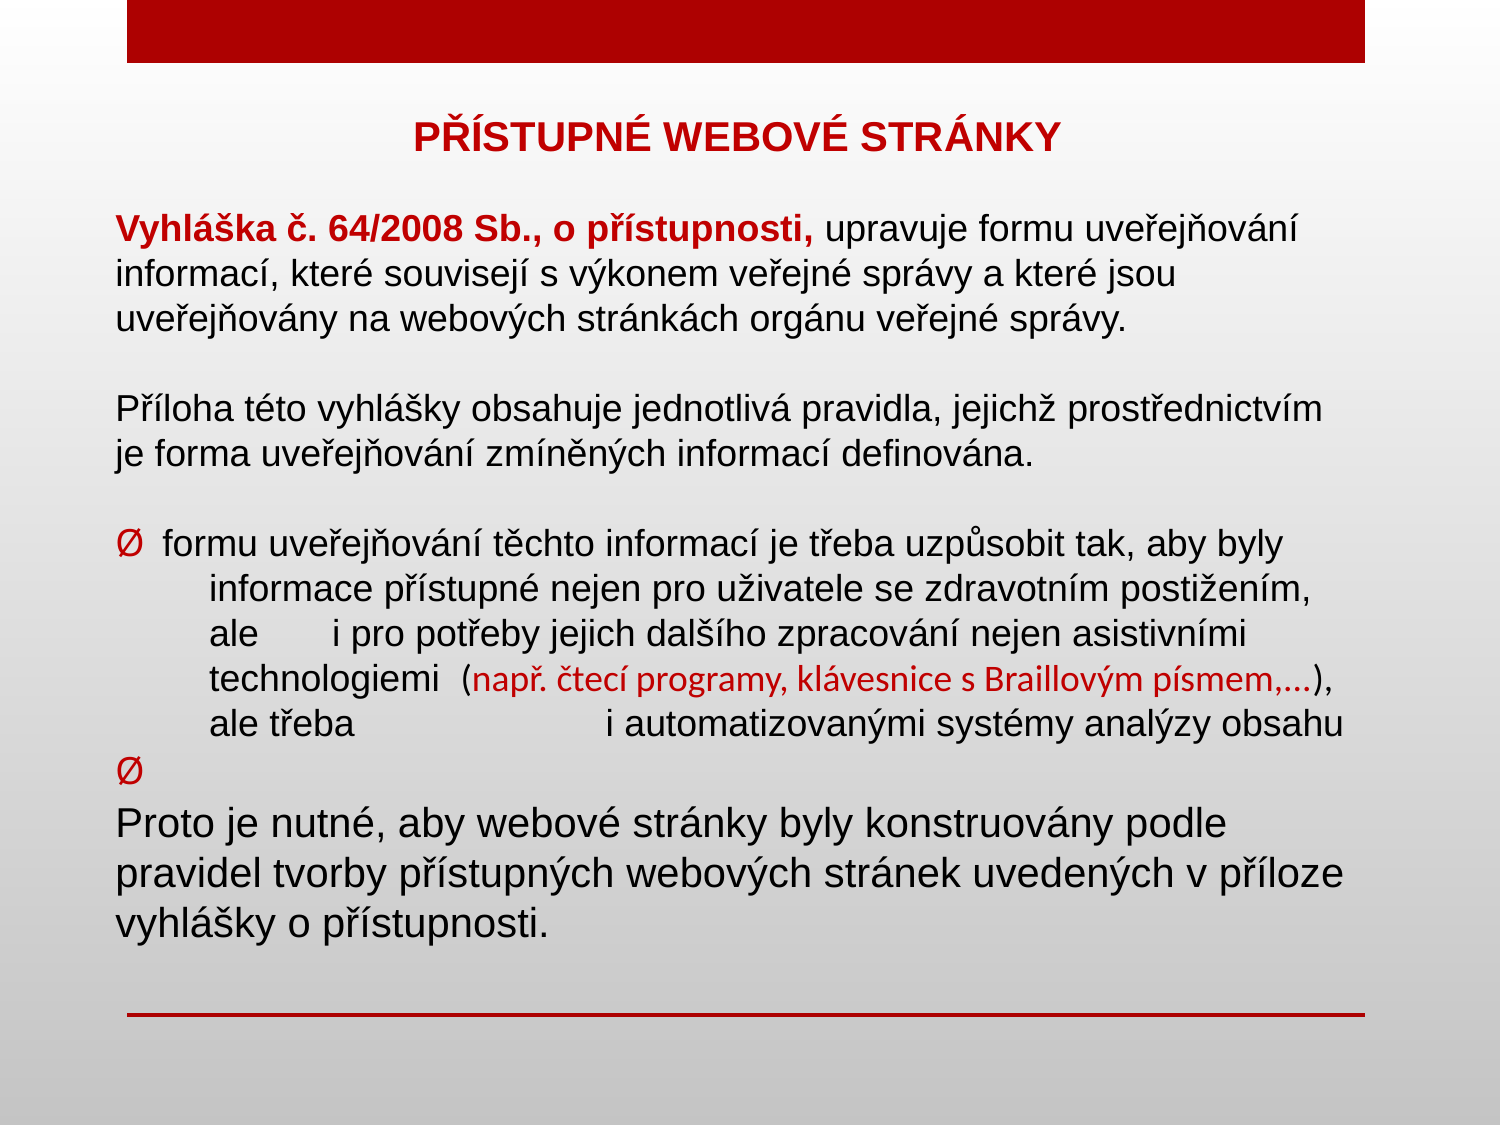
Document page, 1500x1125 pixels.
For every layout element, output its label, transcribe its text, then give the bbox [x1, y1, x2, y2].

text_box PŘÍSTUPNÉ WEBOVÉ STRÁNKY Vyhláška č. 64/2008 Sb., o přístupnosti, upravuje formu uveřejňování informací, které souvisejí s výkonem veřejné správy a které jsou uveřejňovány na webových stránkách orgánu veřejné správy. Příloha této vyhlášky obsahuje jednotlivá pravidla, jejichž prostřednictvím je forma uveřejňování zmíněných informací definována. formu uveřejňování těchto informací je třeba uzpůsobit tak, aby byly informace přístupné nejen pro uživatele se zdravotním postižením, ale i pro potřeby jejich dalšího zpracování nejen asistivními technologiemi (např. čtecí programy, klávesnice s Braillovým písmem,...), ale třeba i automatizovanými systémy analýzy obsahu Proto je nutné, aby webové stránky byly konstruovány podle pravidel tvorby přístupných webových stránek uvedených v příloze vyhlášky o přístupnosti. [100, 101, 1377, 956]
